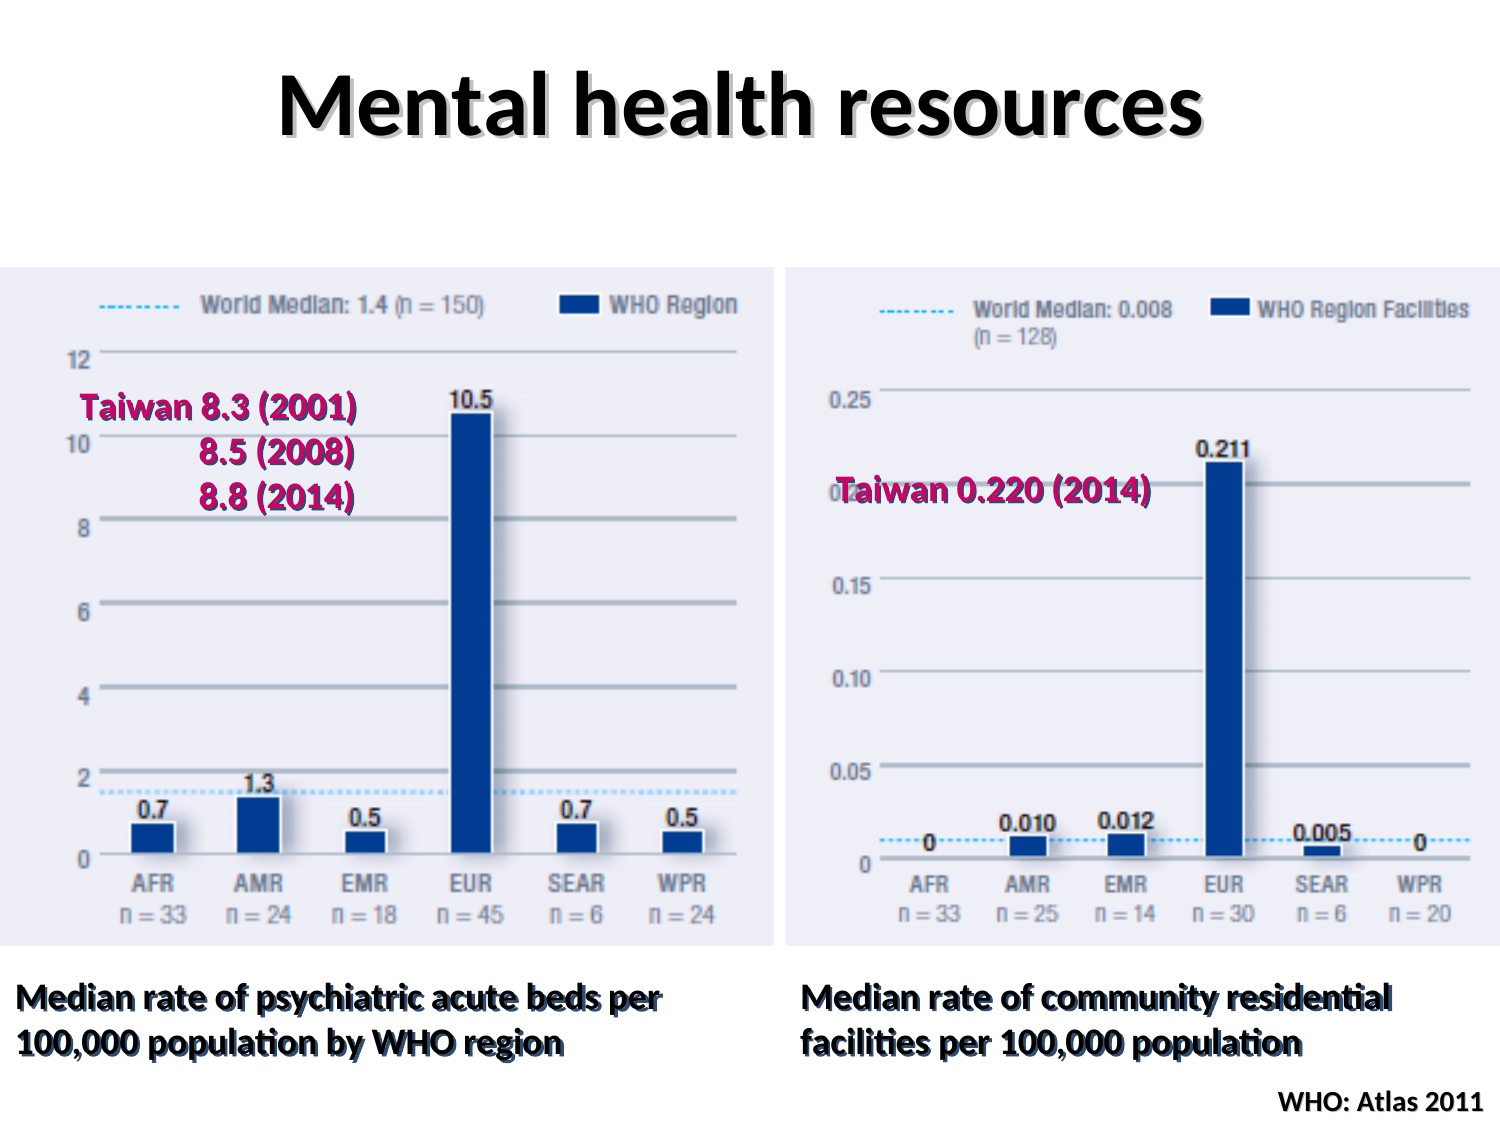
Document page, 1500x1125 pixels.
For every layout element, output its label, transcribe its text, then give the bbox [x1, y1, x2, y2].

text_box Median rate of psychiatric acute beds per 100,000 population by WHO region [0, 964, 774, 1070]
text_box Taiwan 0.220 (2014) [820, 456, 1185, 517]
text_box Median rate of community residential facilities per 100,000 population [785, 964, 1500, 1070]
text_box Taiwan 8.3 (2001) 8.5 (2008) 8.8 (2014) [64, 373, 429, 524]
text_box WHO: Atlas 2011 [1263, 1074, 1500, 1125]
title Mental health resources [76, 4, 1427, 193]
picture [0, 267, 774, 946]
picture [785, 267, 1500, 946]
